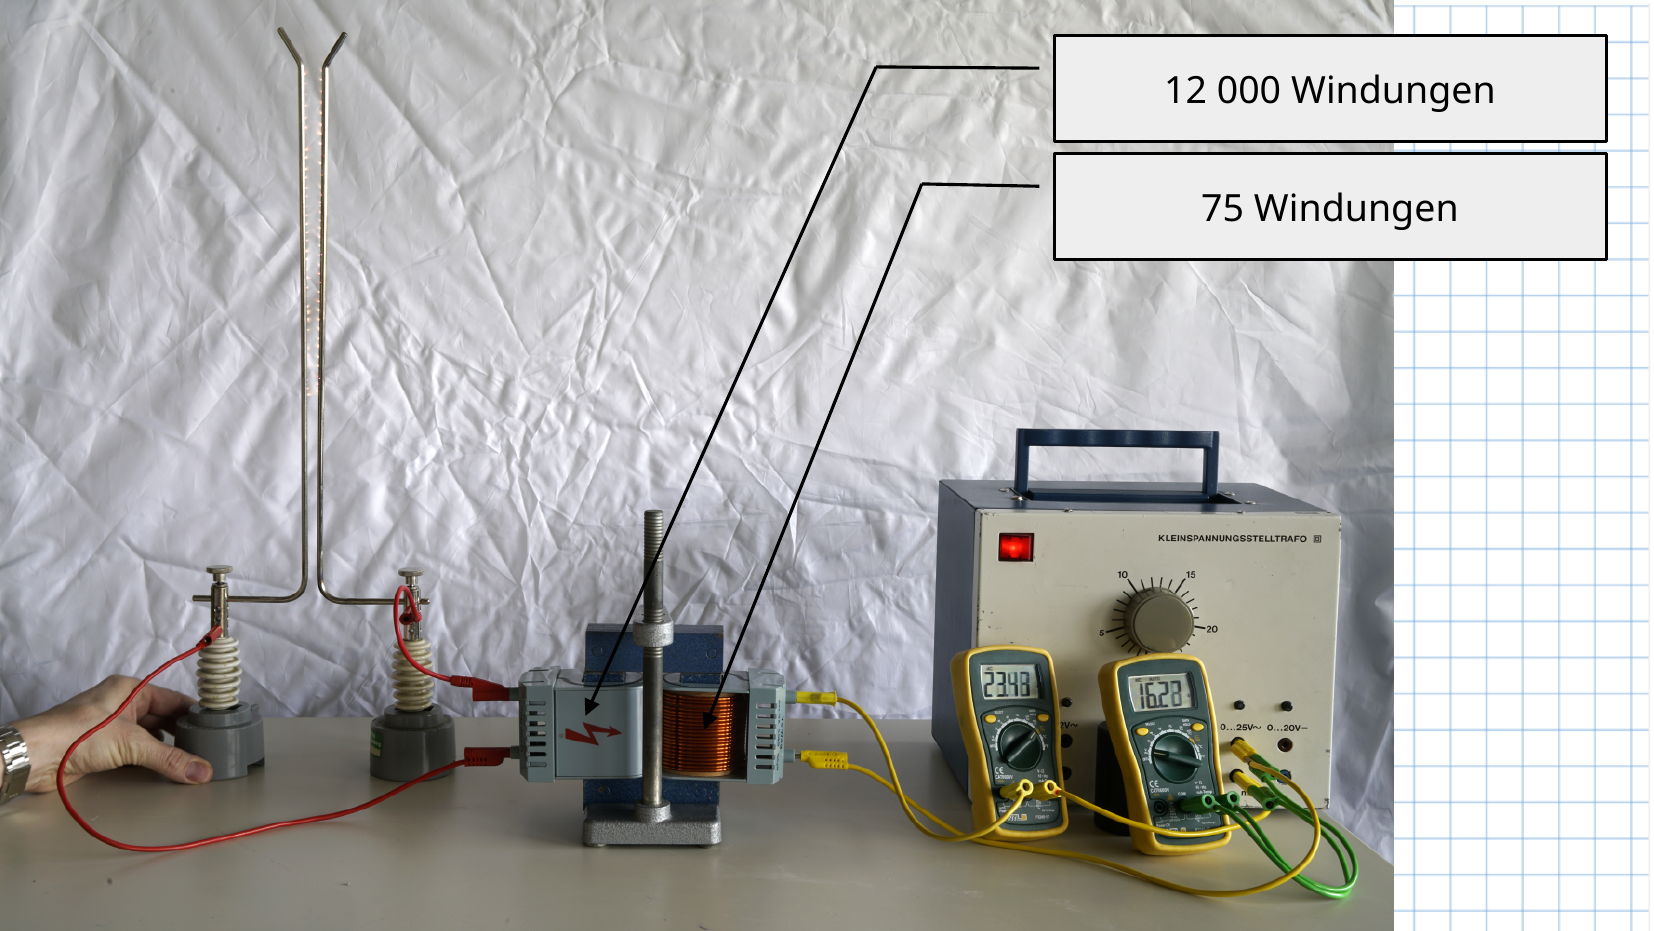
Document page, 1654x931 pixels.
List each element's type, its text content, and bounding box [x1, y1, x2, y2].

text_box 12 000 Windungen [1054, 35, 1606, 142]
text_box 75 Windungen [1054, 154, 1606, 260]
picture [0, 0, 1651, 931]
